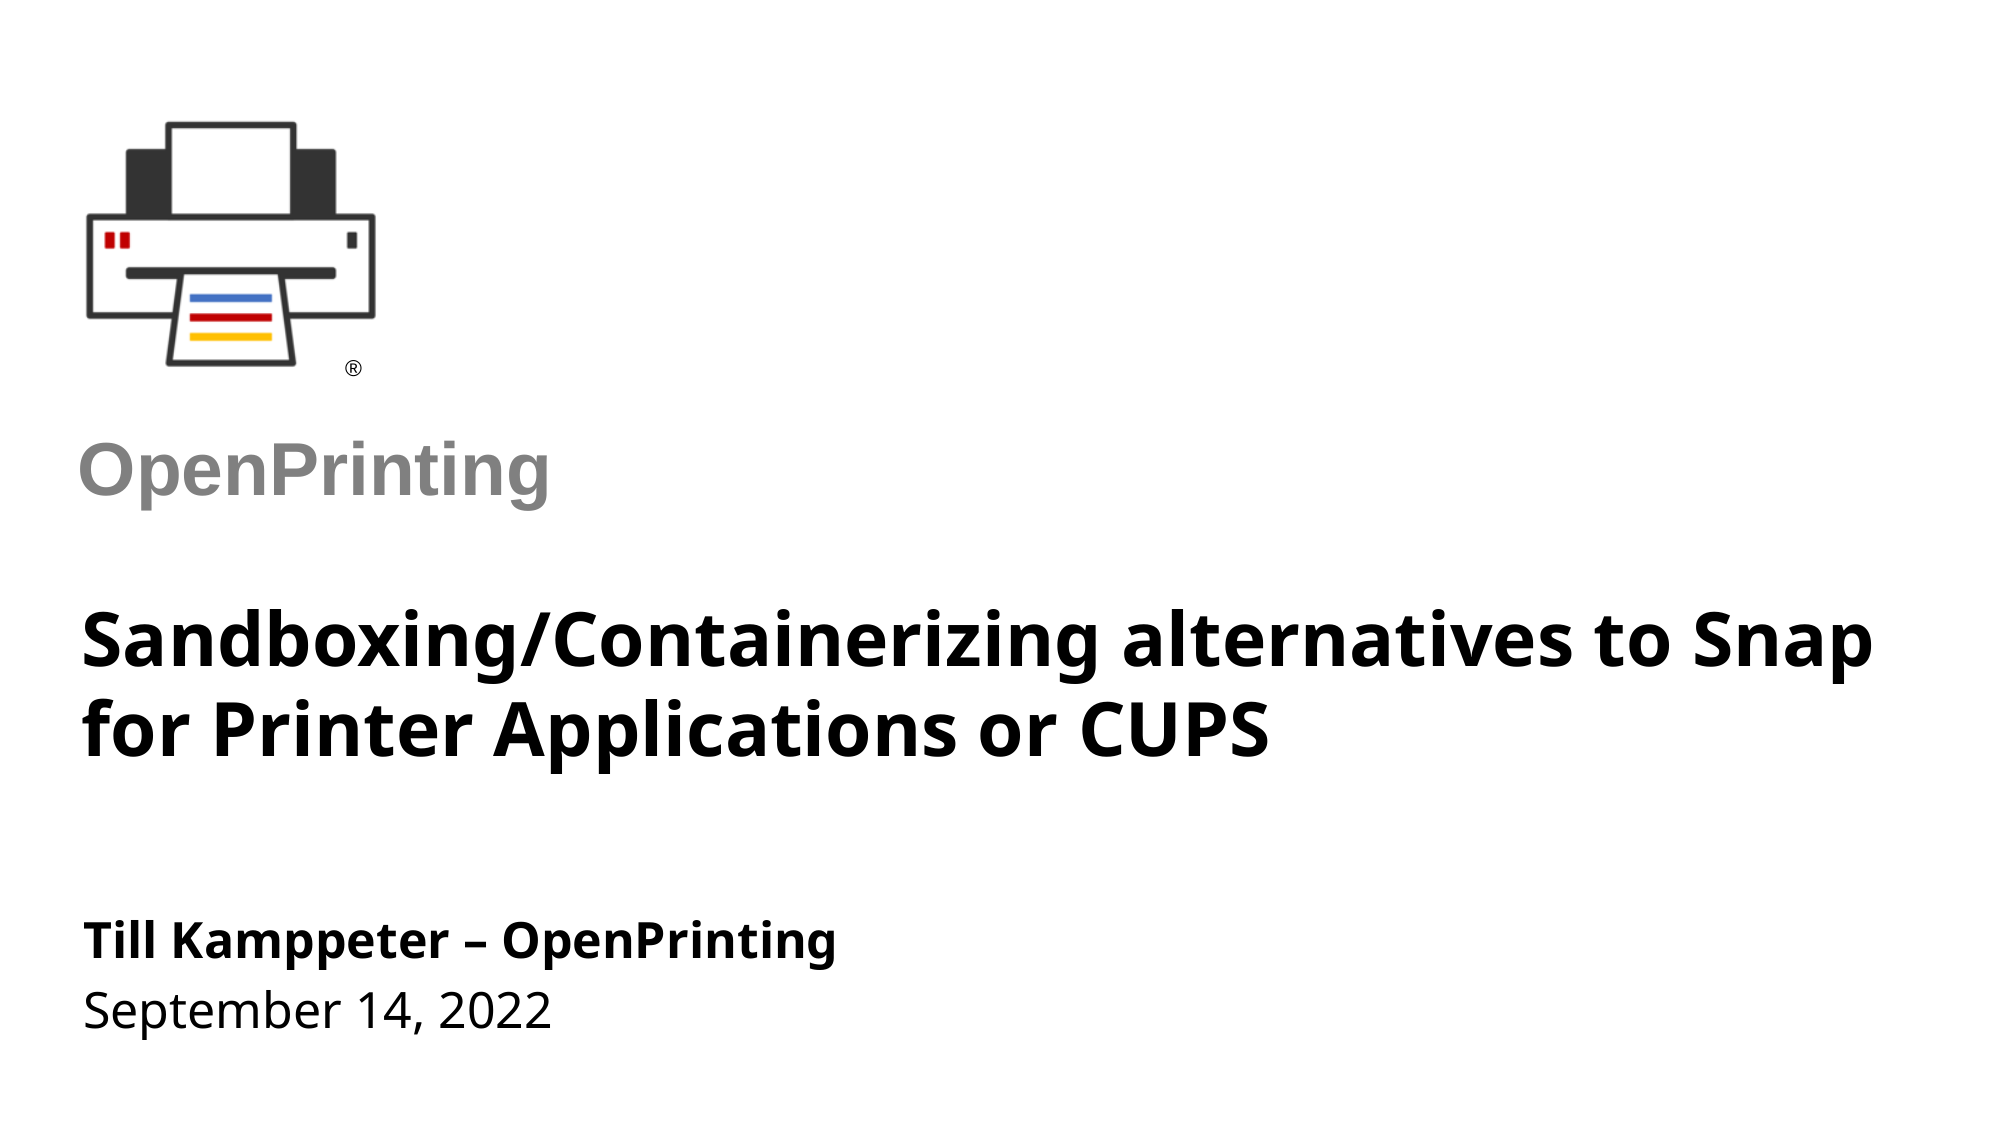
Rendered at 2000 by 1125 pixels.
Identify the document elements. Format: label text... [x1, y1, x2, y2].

title Sandboxing/Containerizing alternatives to Snap for Printer Applications or CUPS [75, 522, 1936, 781]
list Till Kamppeter – OpenPrinting September 14, 2022 [75, 900, 1425, 1063]
picture [75, 110, 388, 379]
